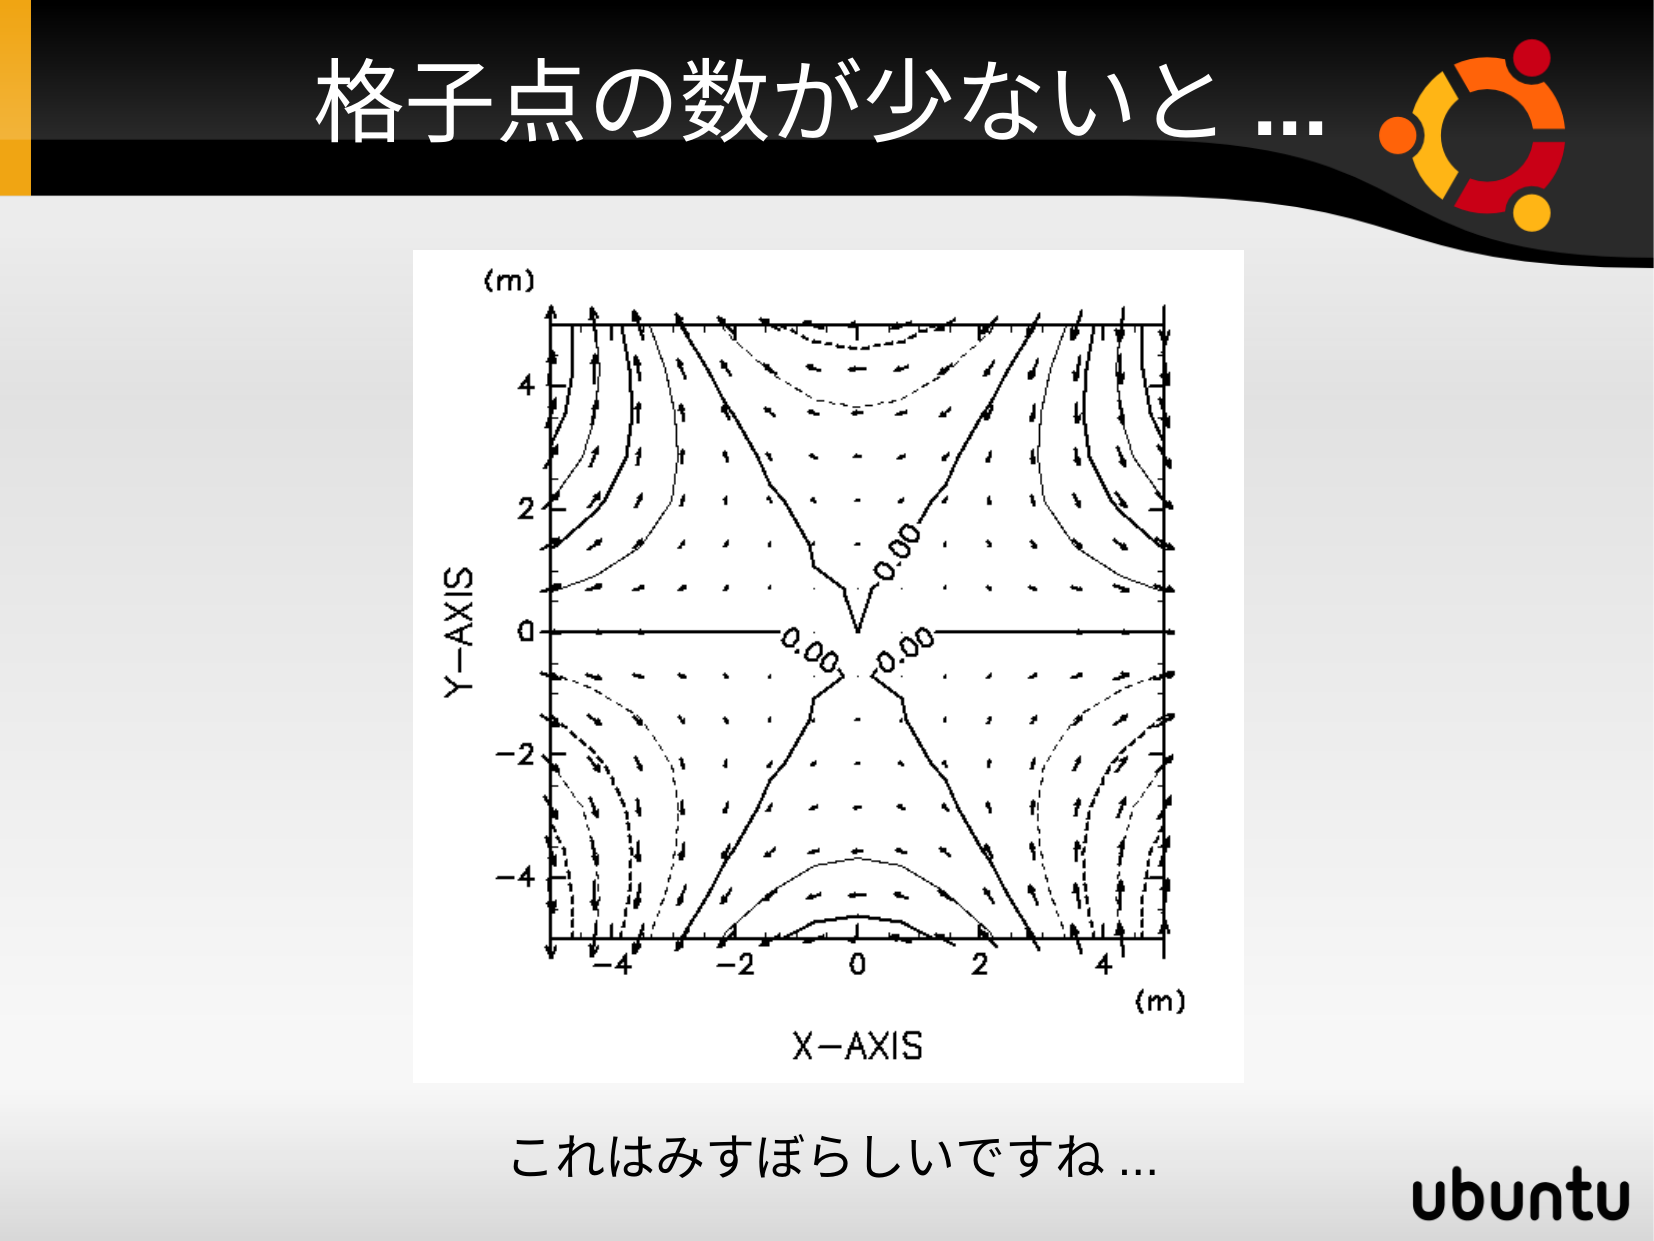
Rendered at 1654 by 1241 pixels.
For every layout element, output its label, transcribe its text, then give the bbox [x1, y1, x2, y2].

text_box これはみすぼらしいですね... [183, 1122, 1483, 1201]
picture [0, 0, 1654, 1241]
title 格子点の数が少ないと... [76, 0, 1565, 208]
